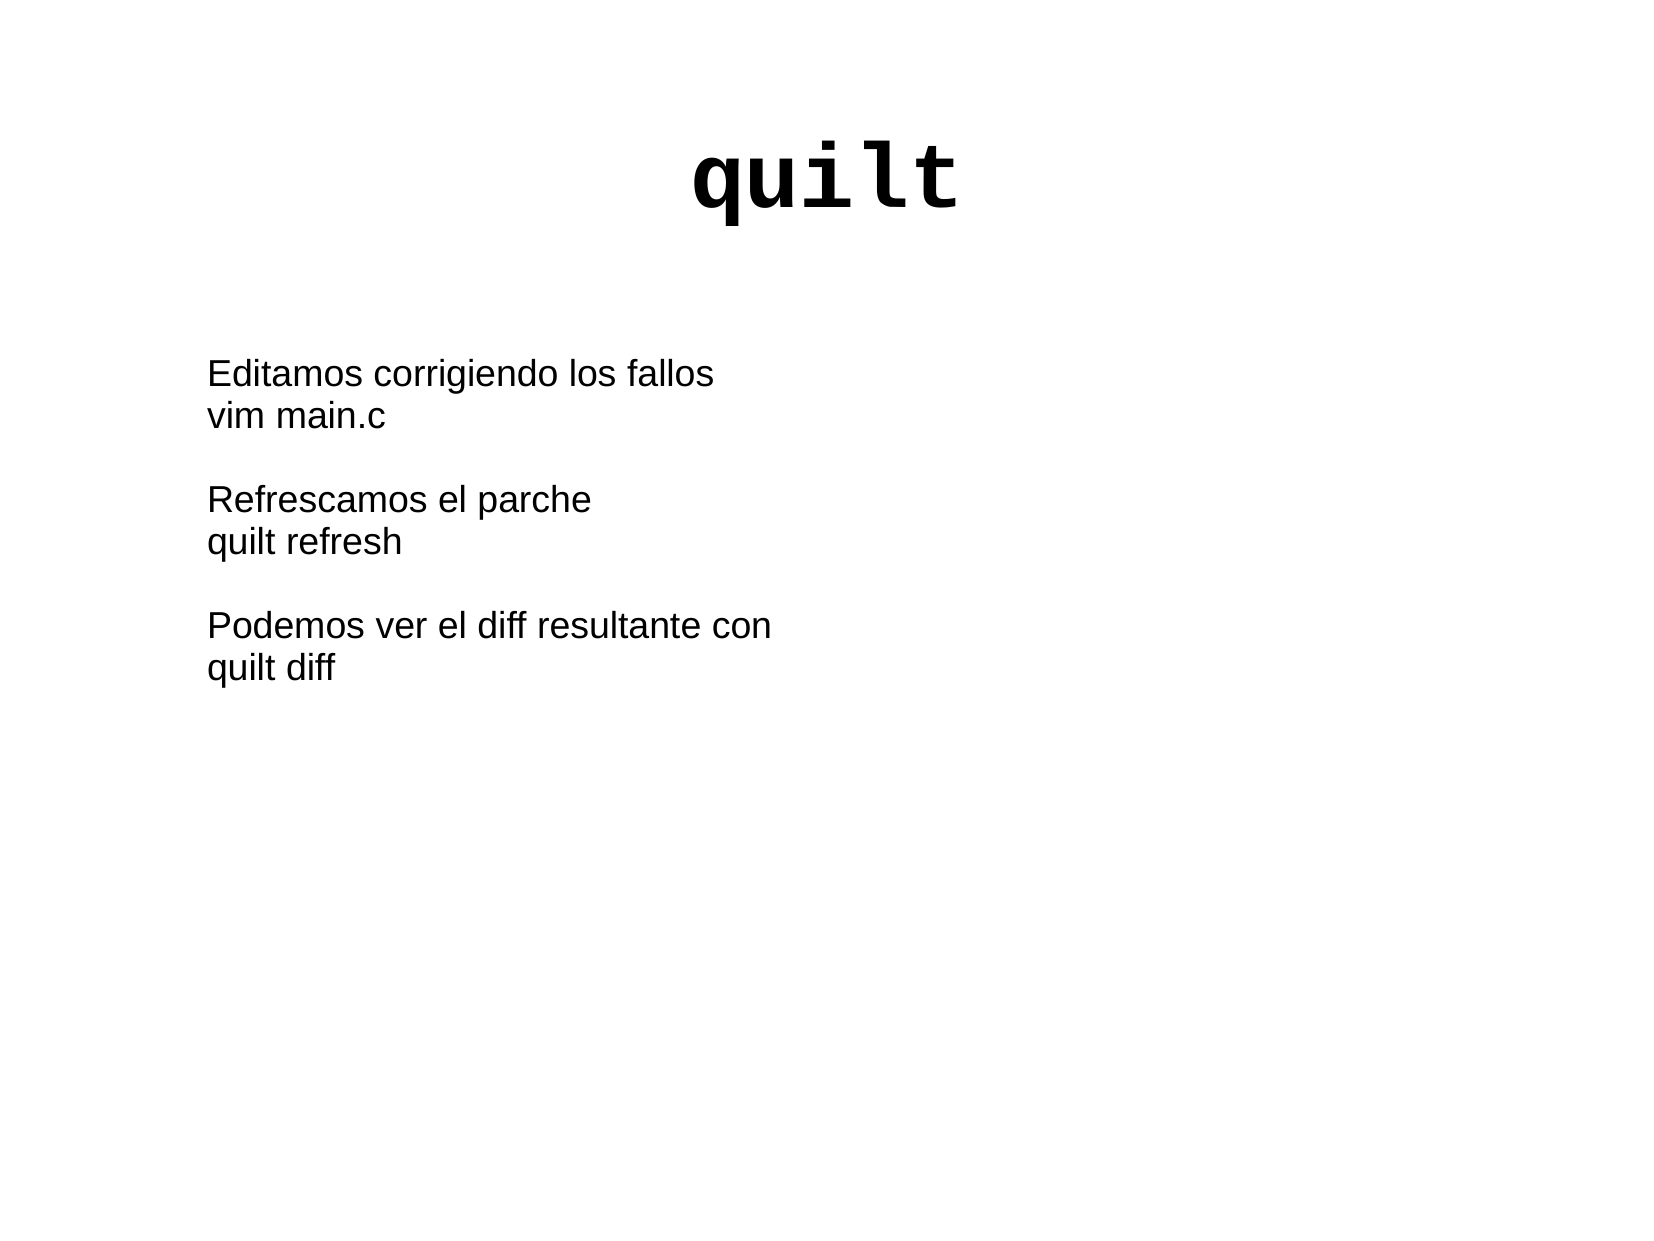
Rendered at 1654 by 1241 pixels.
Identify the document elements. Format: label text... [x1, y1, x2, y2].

list Editamos corrigiendo los fallos vim main.c Refrescamos el parche quilt refresh Podemos ver el diff resultante con quilt diff [121, 344, 1534, 1127]
title quilt [121, 102, 1534, 311]
